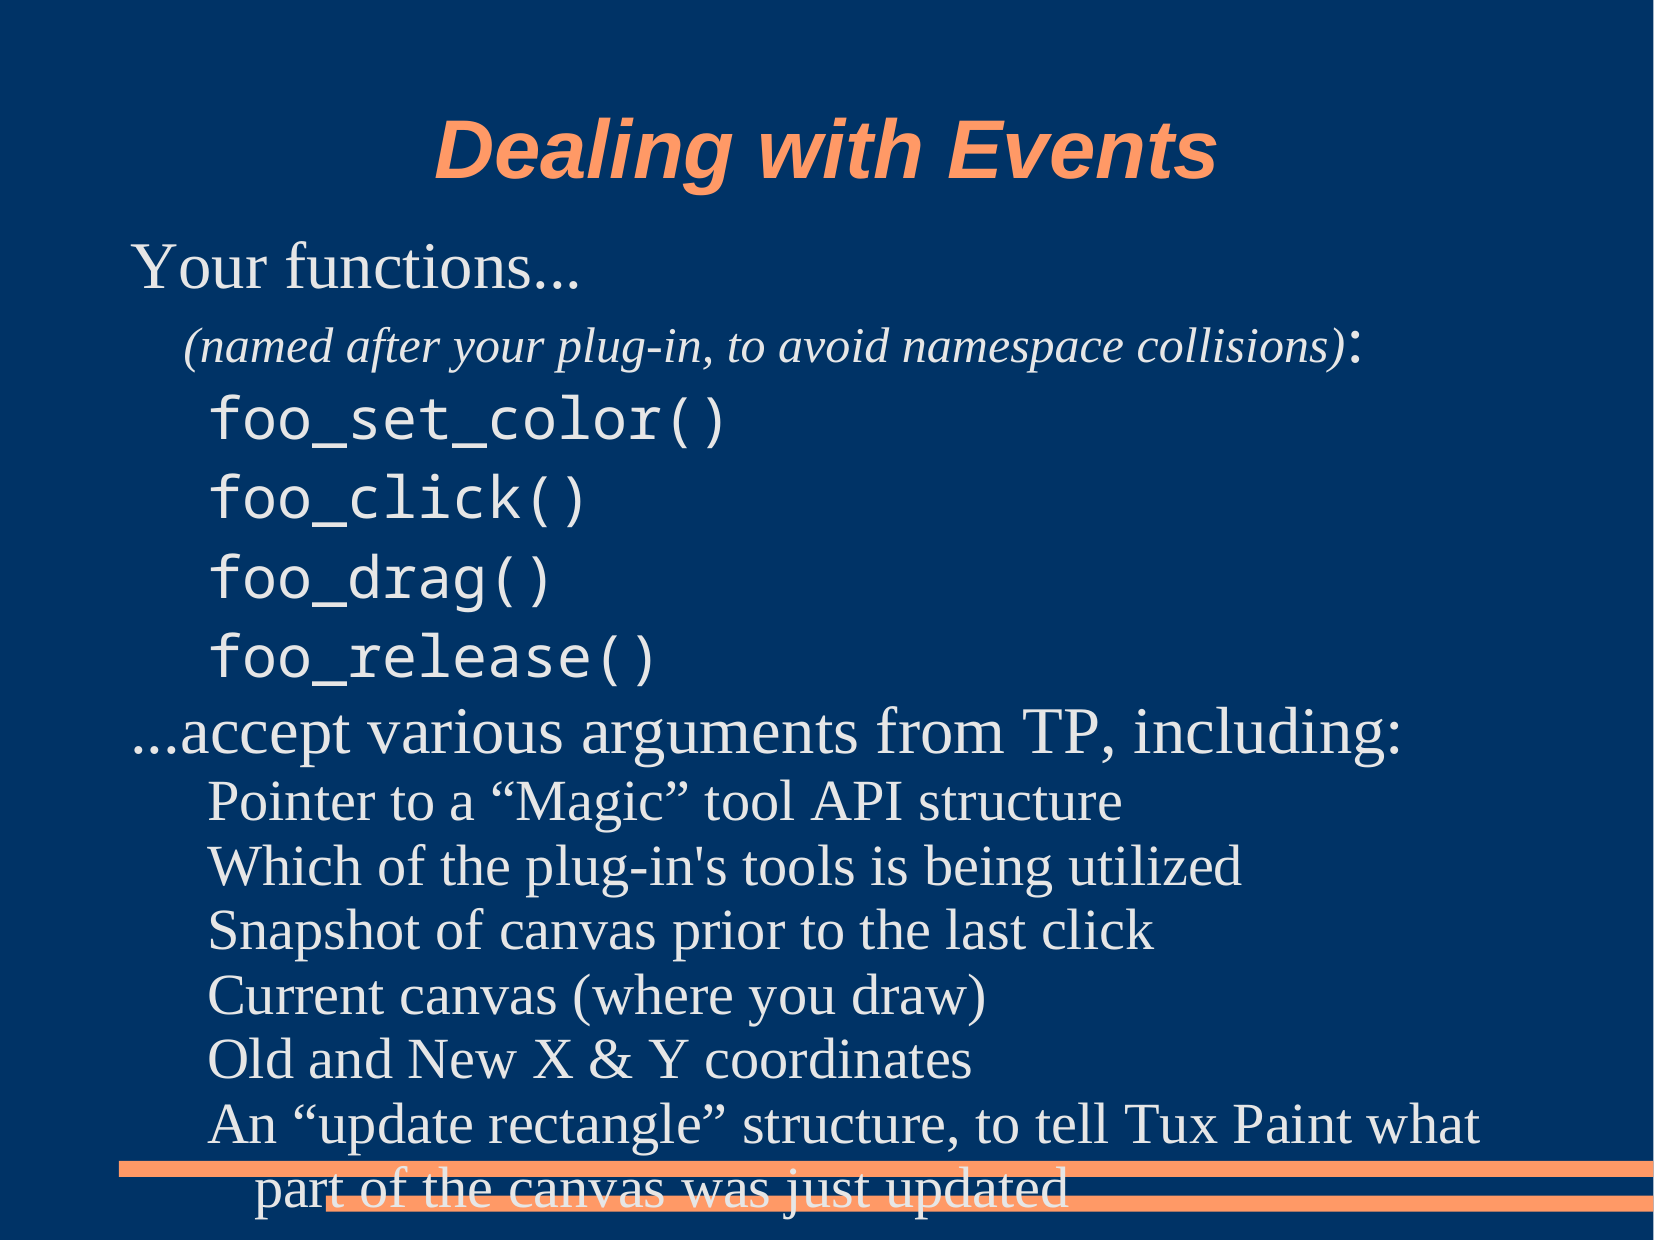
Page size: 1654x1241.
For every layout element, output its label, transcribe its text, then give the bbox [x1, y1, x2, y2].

list Your functions... (named after your plug-in, to avoid namespace collisions): foo_set_color() foo_click() foo_drag() foo_release() ...accept various arguments from TP, including: Pointer to a “Magic” tool API structure Which of the plug-in's tools is being utilized Snapshot of canvas prior to the last click Current canvas (where you draw) Old and New X & Y coordinates An “update rectangle” structure, to tell Tux Paint what part of the canvas was just updated [112, 229, 1552, 1142]
title Dealing with Events [121, 46, 1534, 229]
